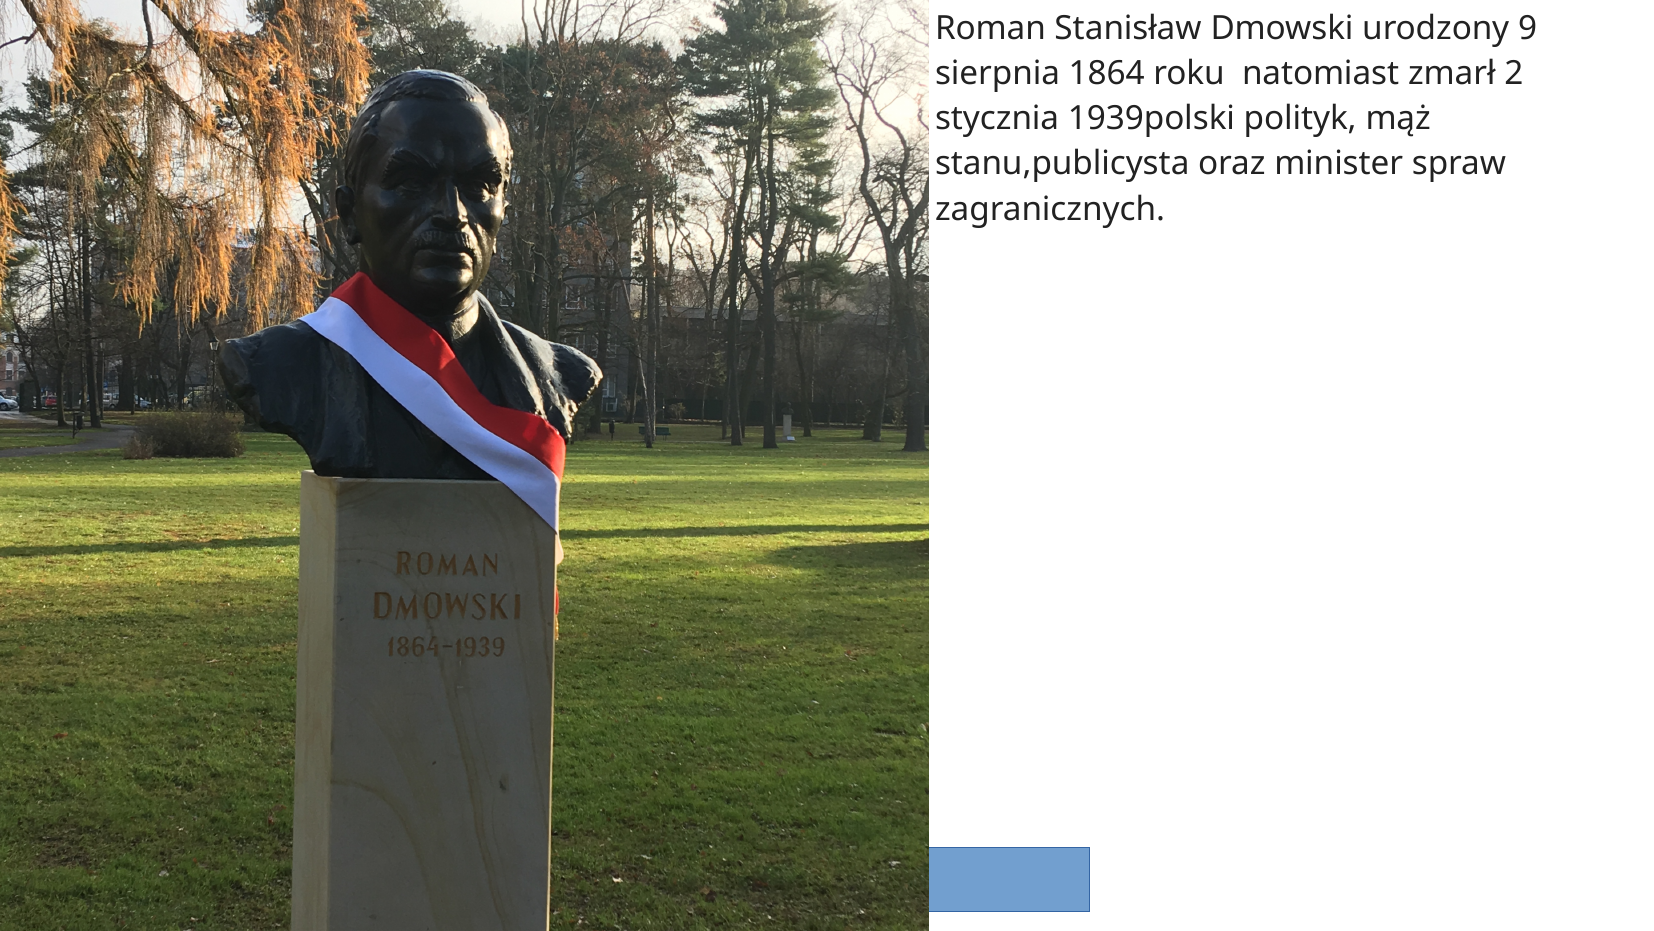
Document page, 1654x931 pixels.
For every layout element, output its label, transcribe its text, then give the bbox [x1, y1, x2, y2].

list Roman Stanisław Dmowski urodzony 9 sierpnia 1864 roku natomiast zmarł 2 stycznia 1939polski polityk, mąż stanu,publicysta oraz minister spraw zagranicznych. [935, 3, 1654, 931]
picture [0, 0, 929, 931]
